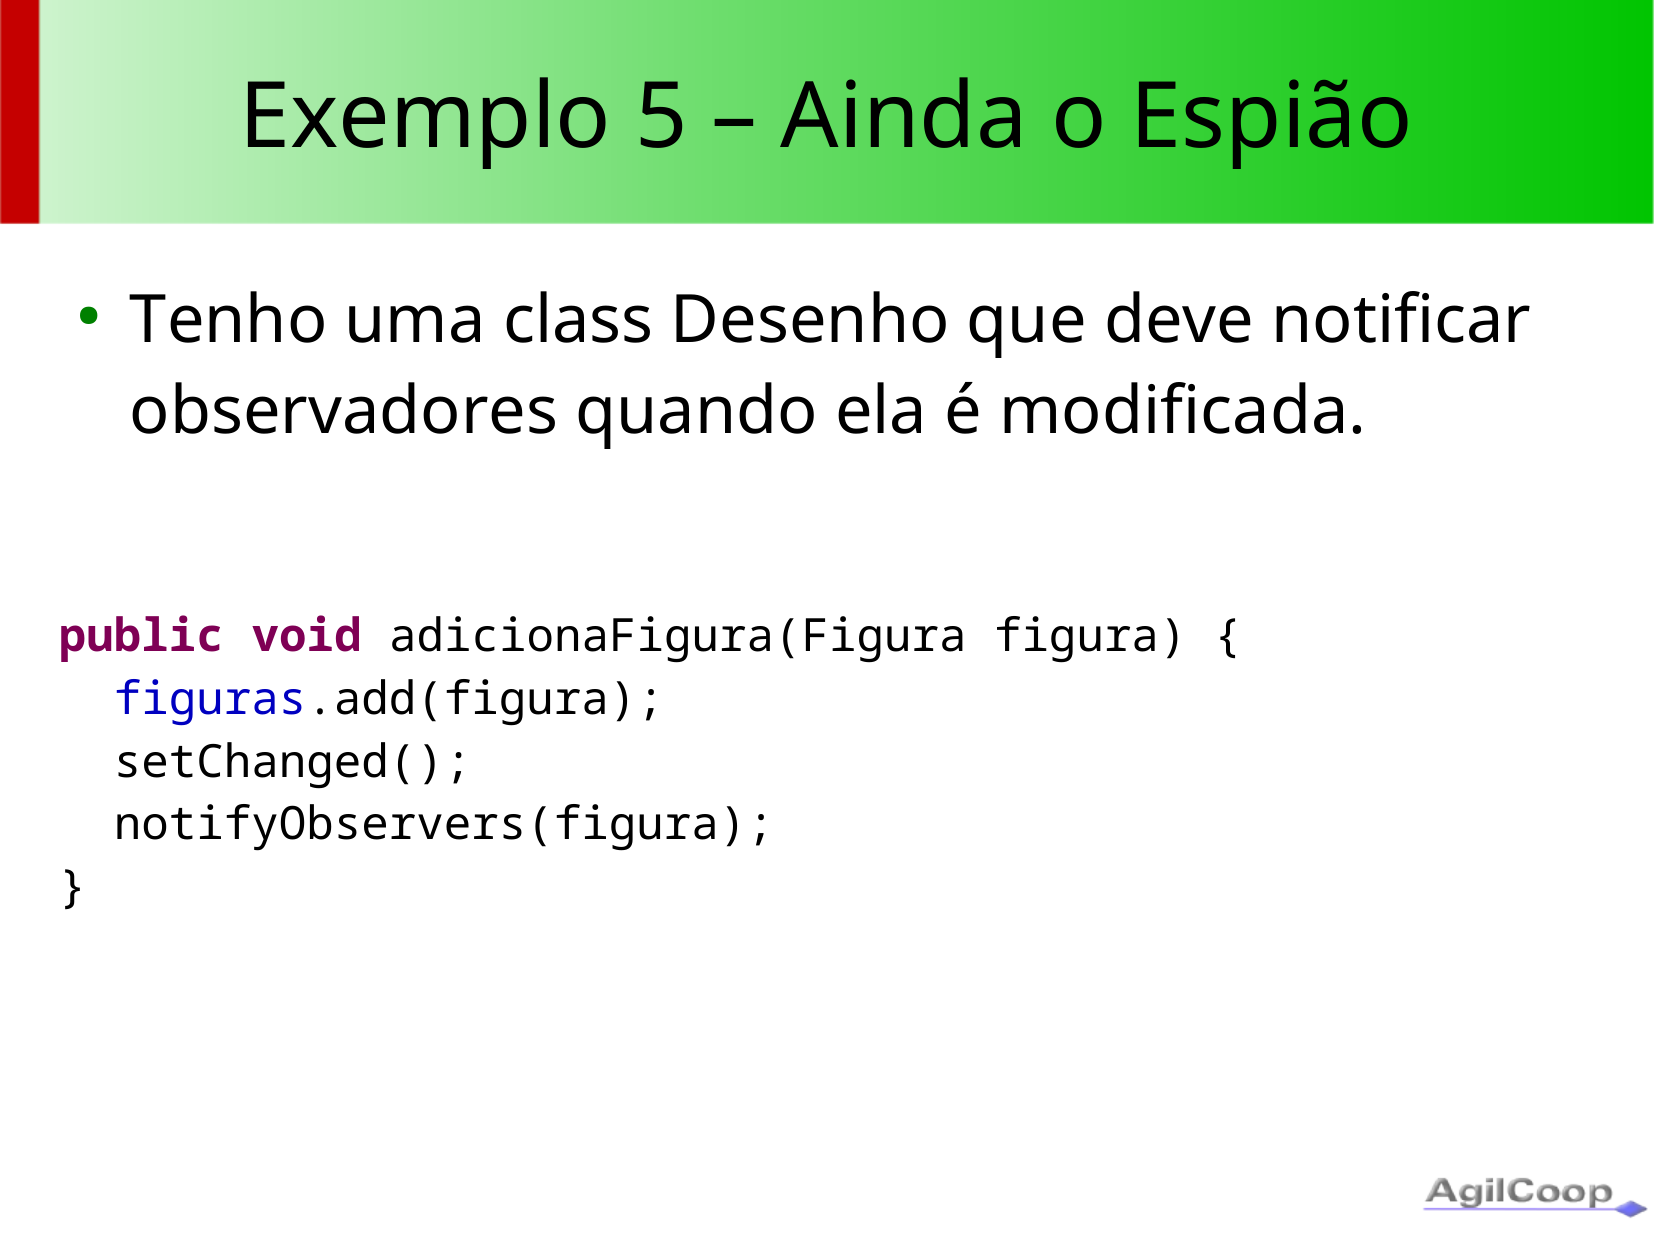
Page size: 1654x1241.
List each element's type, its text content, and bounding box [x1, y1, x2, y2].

title Exemplo 5 – Ainda o Espião [82, 8, 1571, 216]
list Tenho uma class Desenho que deve notificar observadores quando ela é modificada. public void adicionaFigura(Figura figura) { figuras.add(figura); setChanged(); notifyObservers(figura); } [59, 271, 1607, 1123]
picture [0, 0, 1654, 1241]
